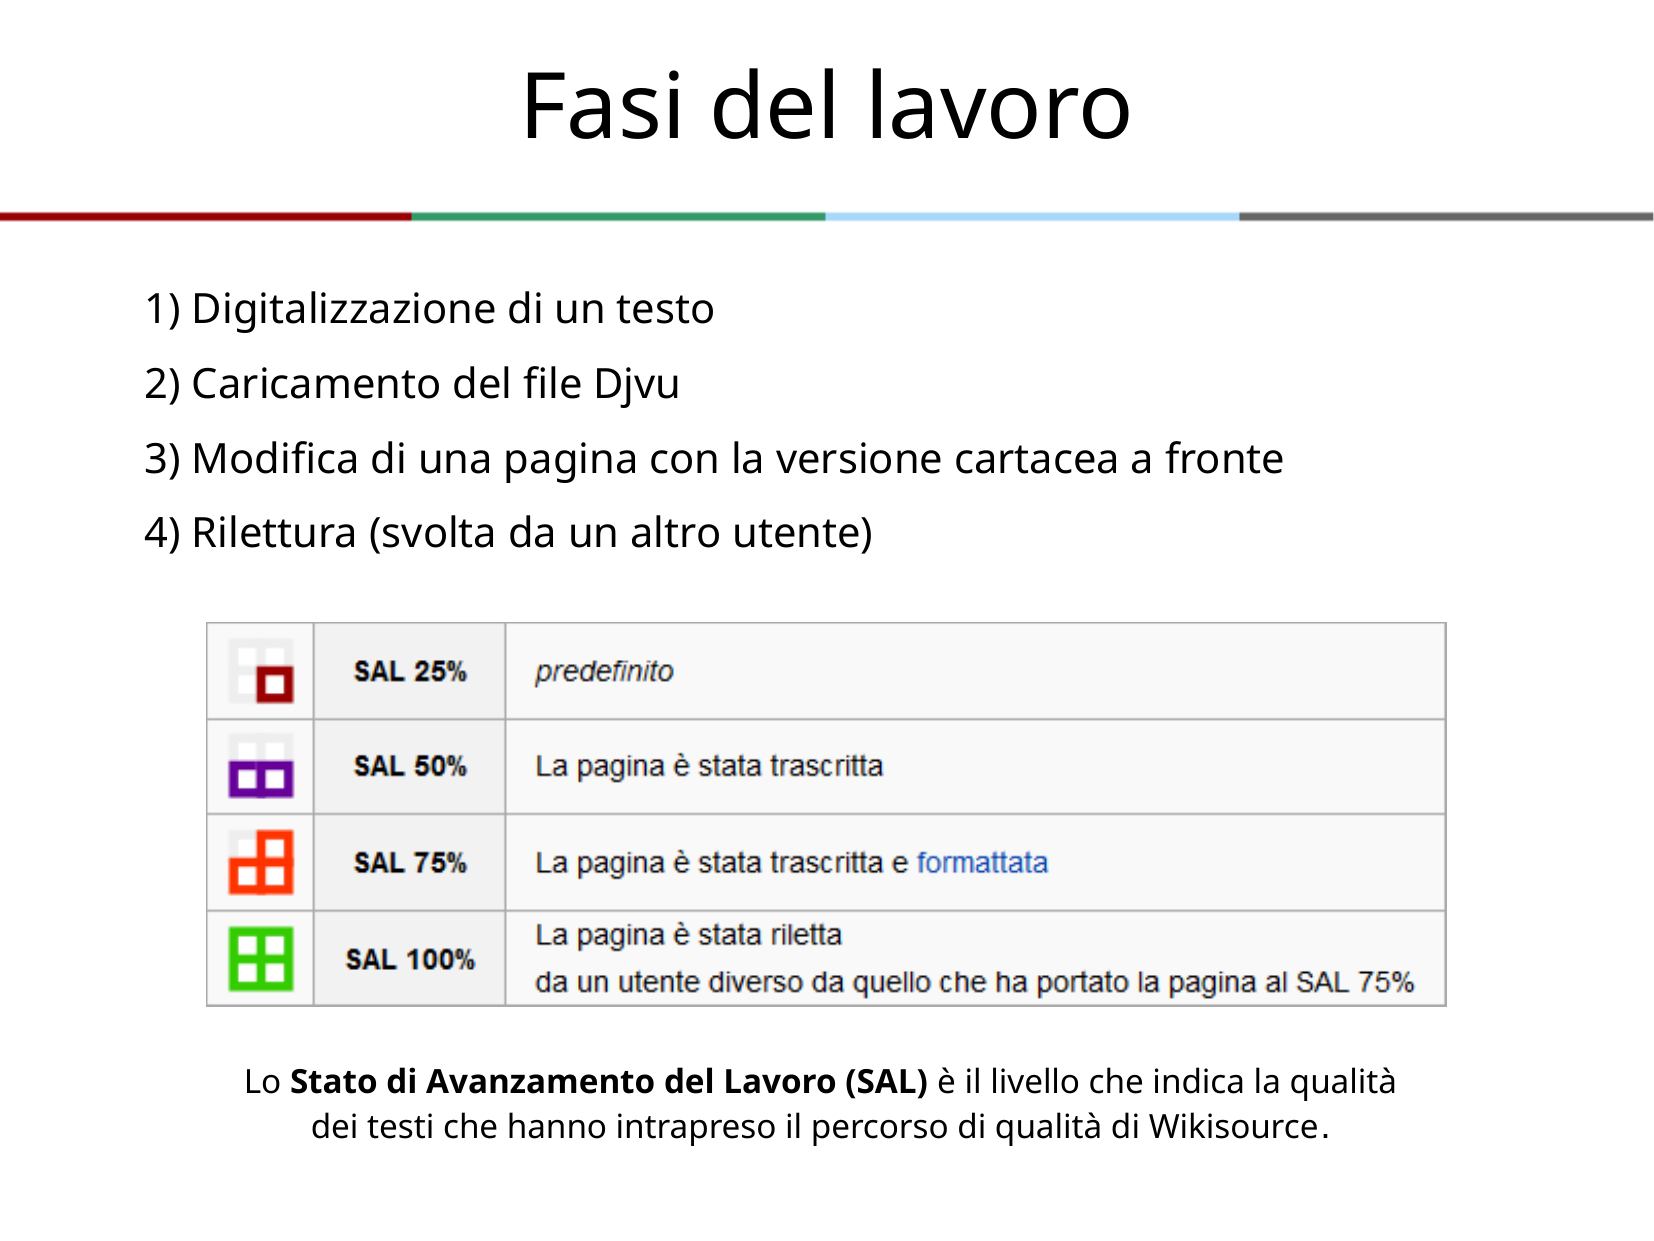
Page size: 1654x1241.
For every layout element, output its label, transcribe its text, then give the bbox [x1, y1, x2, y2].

text_box Digitalizzazione di un testo Caricamento del file Djvu Modifica di una pagina con la versione cartacea a fronte Rilettura (svolta da un altro utente) [129, 271, 1571, 591]
picture [206, 622, 1447, 1007]
picture [0, 200, 1654, 235]
title Fasi del lavoro [65, 0, 1589, 200]
text_box Lo Stato di Avanzamento del Lavoro (SAL) è il livello che indica la qualità dei testi che hanno intrapreso il percorso di qualità di Wikisource. [200, 1050, 1441, 1193]
